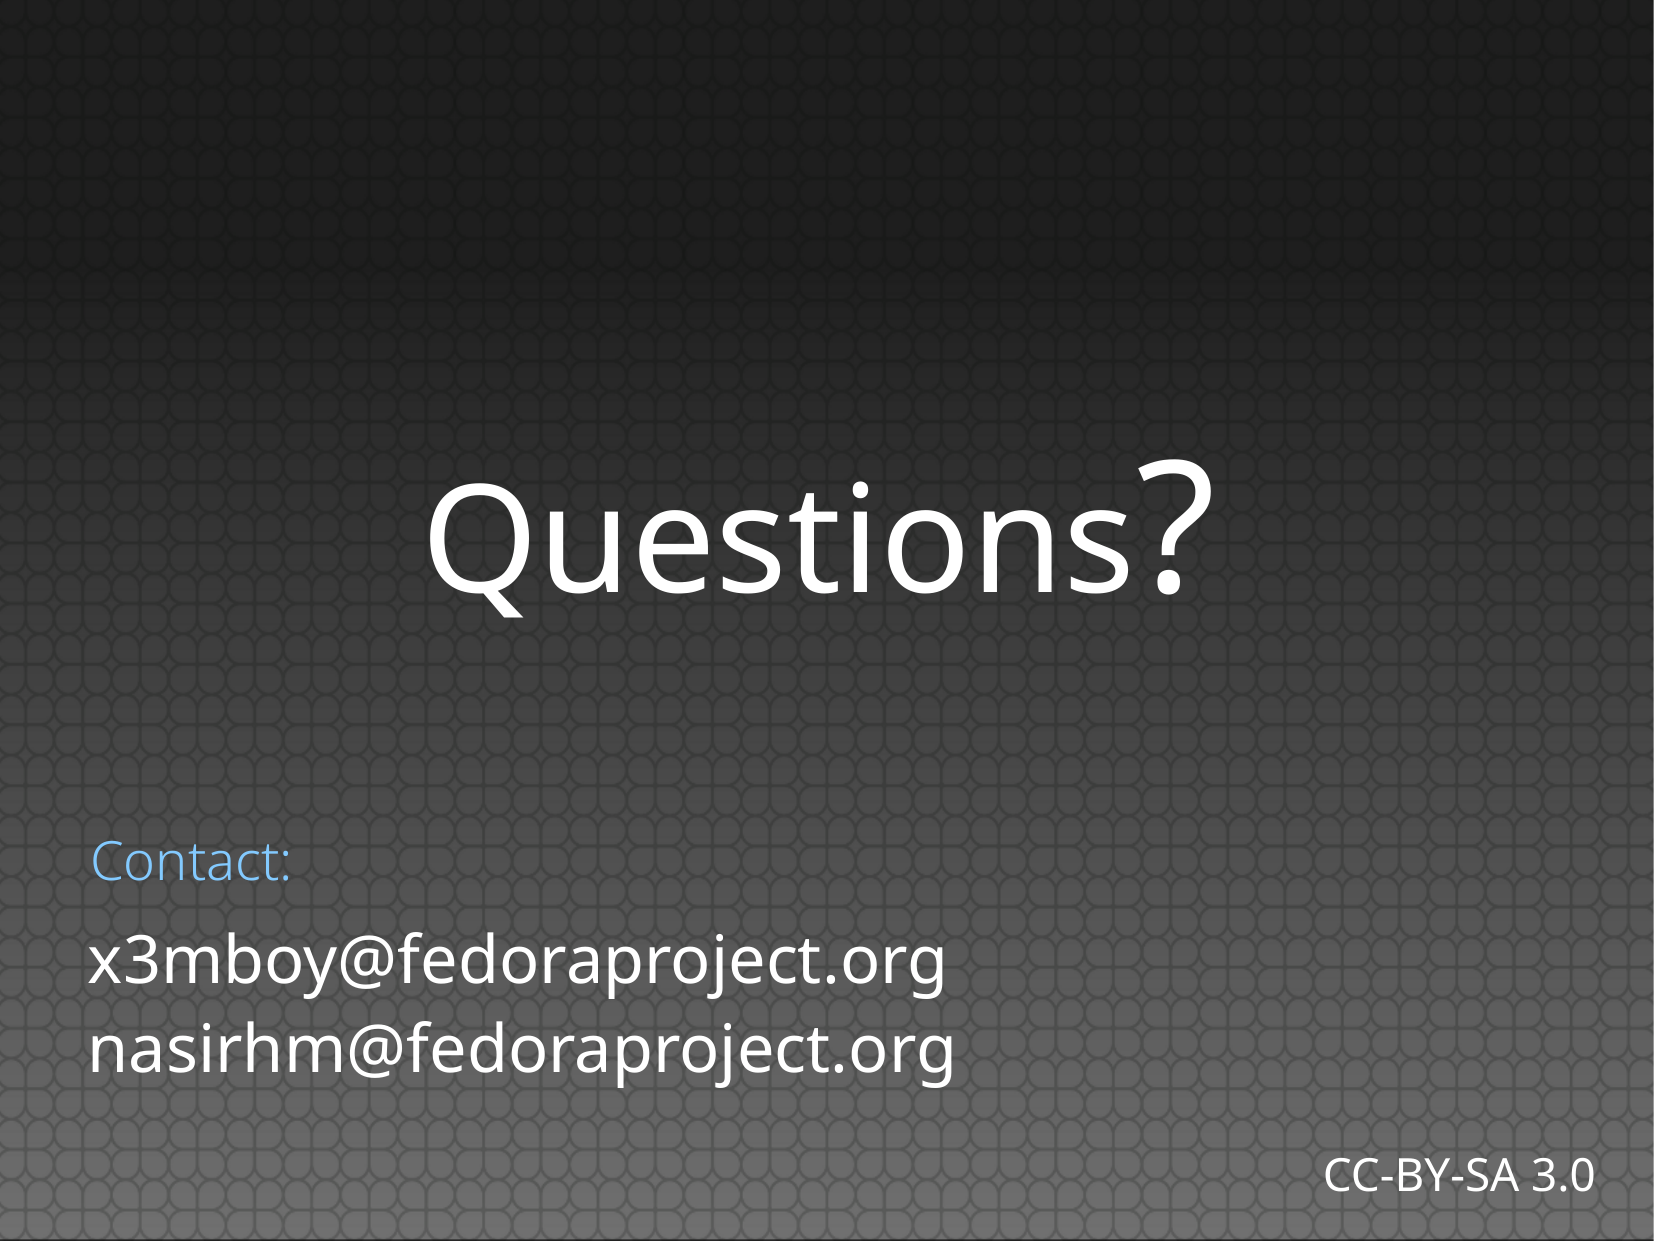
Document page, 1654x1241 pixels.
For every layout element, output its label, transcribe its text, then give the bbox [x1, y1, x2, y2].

title Questions? [30, 418, 1606, 624]
text_box CC-BY-SA 3.0 [52, 1135, 1611, 1241]
text_box x3mboy@fedoraproject.org [73, 905, 1179, 995]
text_box Contact: [75, 815, 430, 891]
picture [0, 0, 1654, 1241]
text_box nasirhm@fedoraproject.org [72, 993, 1179, 1084]
